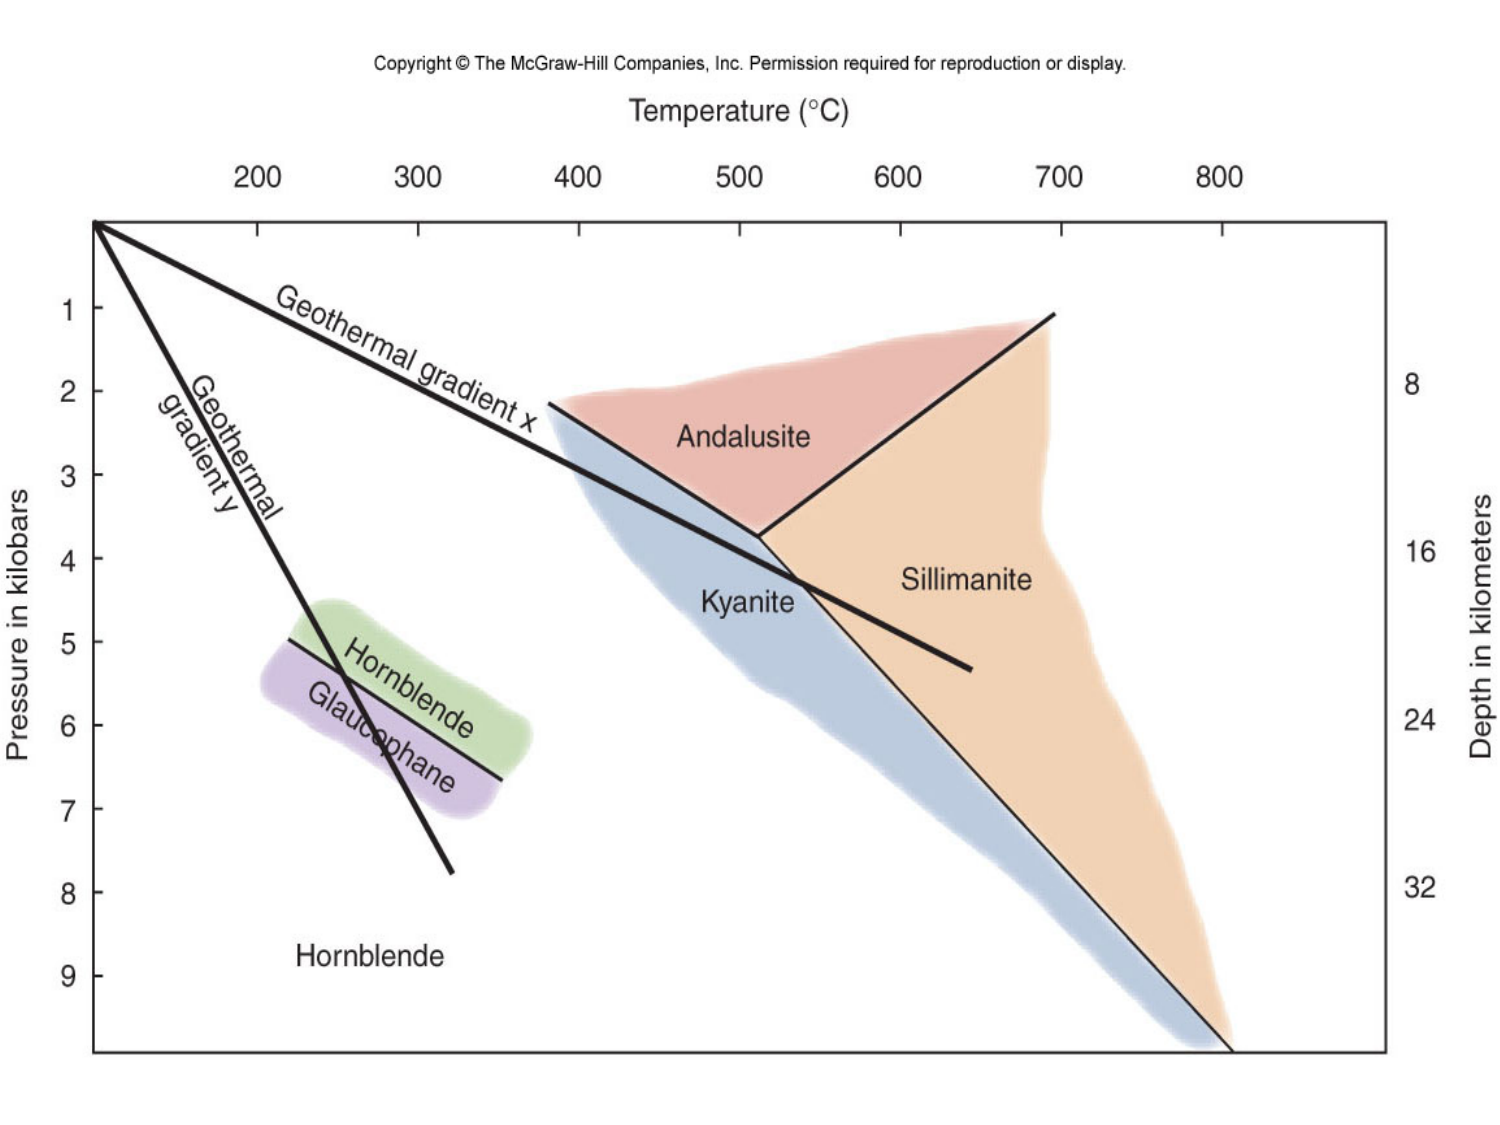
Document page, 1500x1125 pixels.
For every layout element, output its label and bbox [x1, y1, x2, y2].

text_box [0, 50, 1500, 1063]
